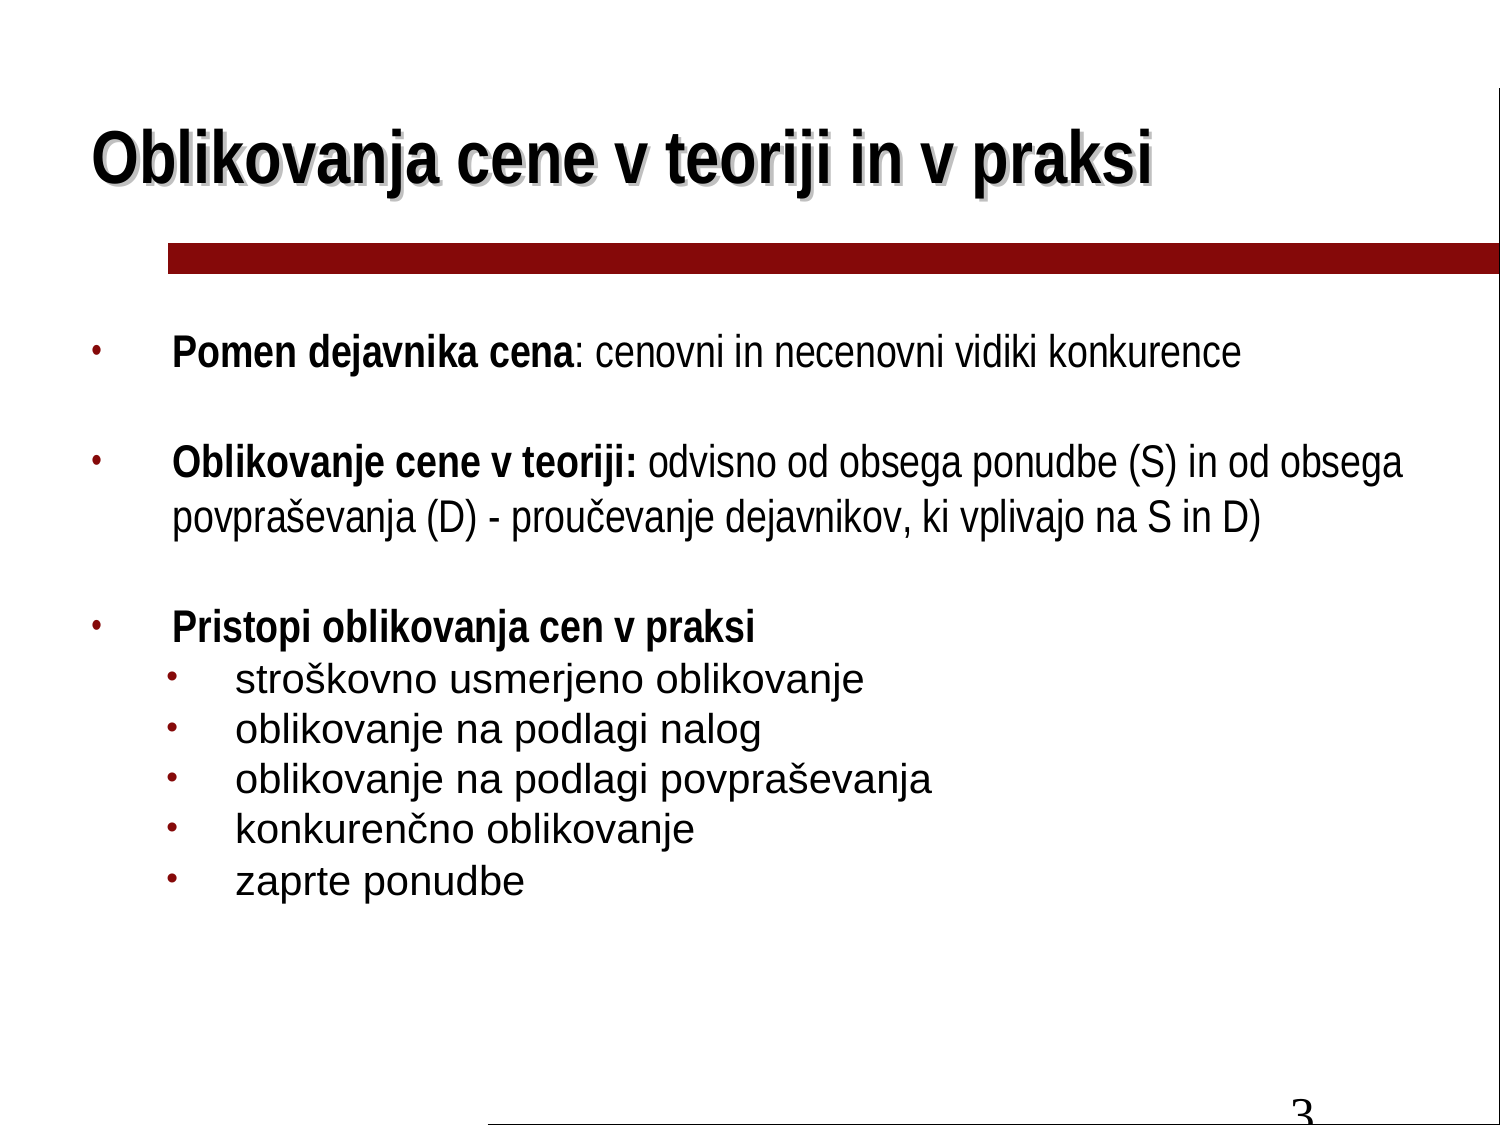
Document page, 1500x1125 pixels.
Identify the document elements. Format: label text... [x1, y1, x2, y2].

title Oblikovanja cene v teoriji in v praksi [76, 78, 1465, 229]
list Pomen dejavnika cena: cenovni in necenovni vidiki konkurence Oblikovanje cene v teoriji: odvisno od obsega ponudbe (S) in od obsega povpraševanja (D) - proučevanje dejavnikov, ki vplivajo na S in D) Pristopi oblikovanja cen v praksi stroškovno usmerjeno oblikovanje oblikovanje na podlagi nalog oblikovanje na podlagi povpraševanja konkurenčno oblikovanje zaprte ponudbe [76, 314, 1465, 1033]
